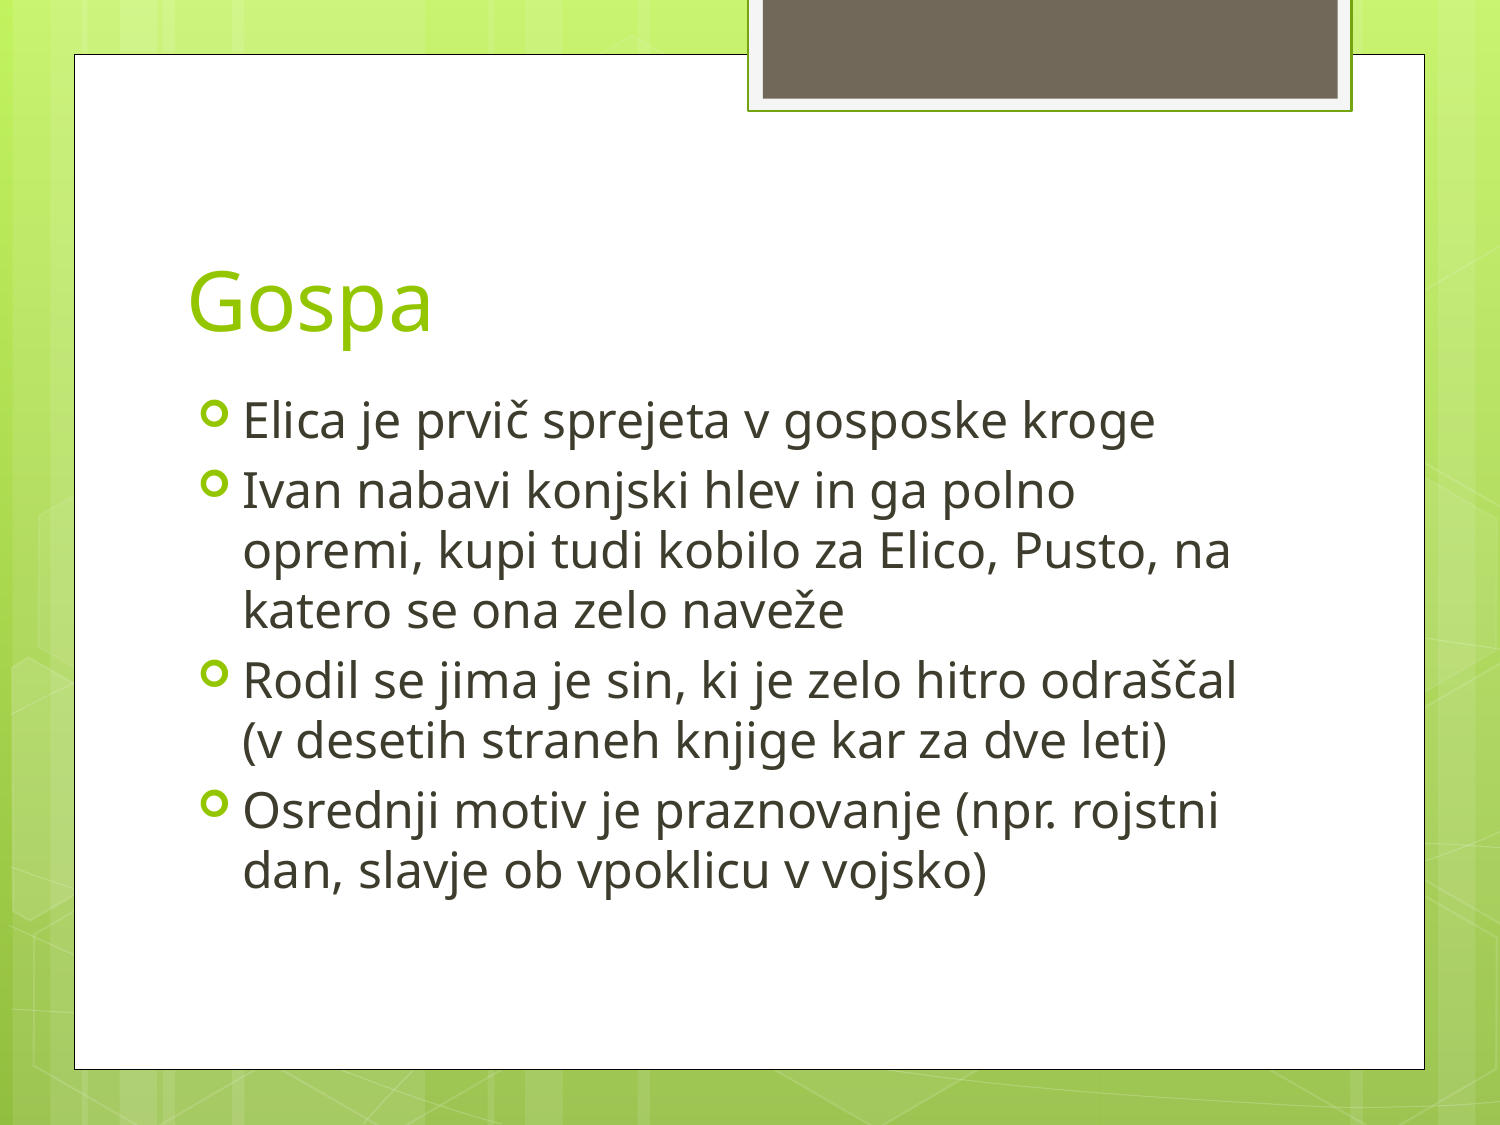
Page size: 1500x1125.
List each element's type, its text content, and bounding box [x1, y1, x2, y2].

title Gospa [171, 168, 1324, 356]
list Elica je prvič sprejeta v gosposke kroge Ivan nabavi konjski hlev in ga polno opremi, kupi tudi kobilo za Elico, Pusto, na katero se ona zelo naveže Rodil se jima je sin, ki je zelo hitro odraščal (v desetih straneh knjige kar za dve leti) Osrednji motiv je praznovanje (npr. rojstni dan, slavje ob vpoklicu v vojsko) [171, 381, 1283, 957]
